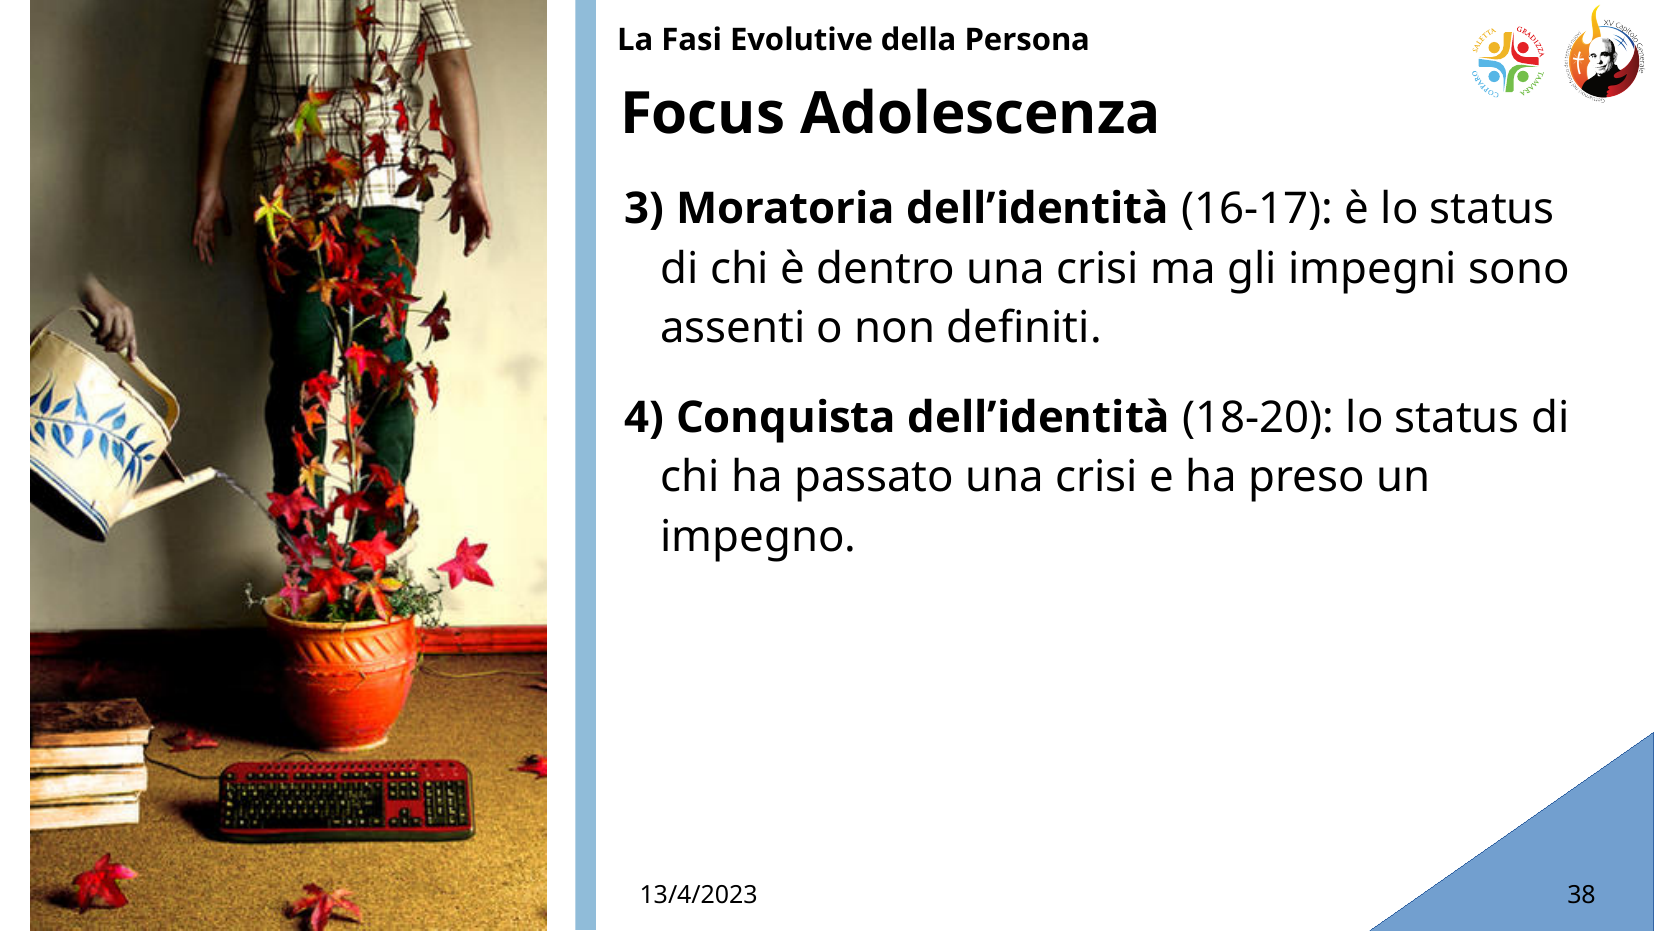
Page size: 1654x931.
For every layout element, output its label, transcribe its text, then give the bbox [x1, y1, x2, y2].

picture [30, 0, 547, 931]
title Focus Adolescenza [620, 70, 1617, 142]
text_box La Fasi Evolutive della Persona [602, 9, 1335, 63]
subtitle Moratoria dell’identità (16-17): è lo status di chi è dentro una crisi ma gli impegni sono assenti o non definiti. Conquista dell’identità (18-20): lo status di chi ha passato una crisi e ha preso un impegno. [624, 177, 1602, 873]
picture [1563, 4, 1646, 103]
